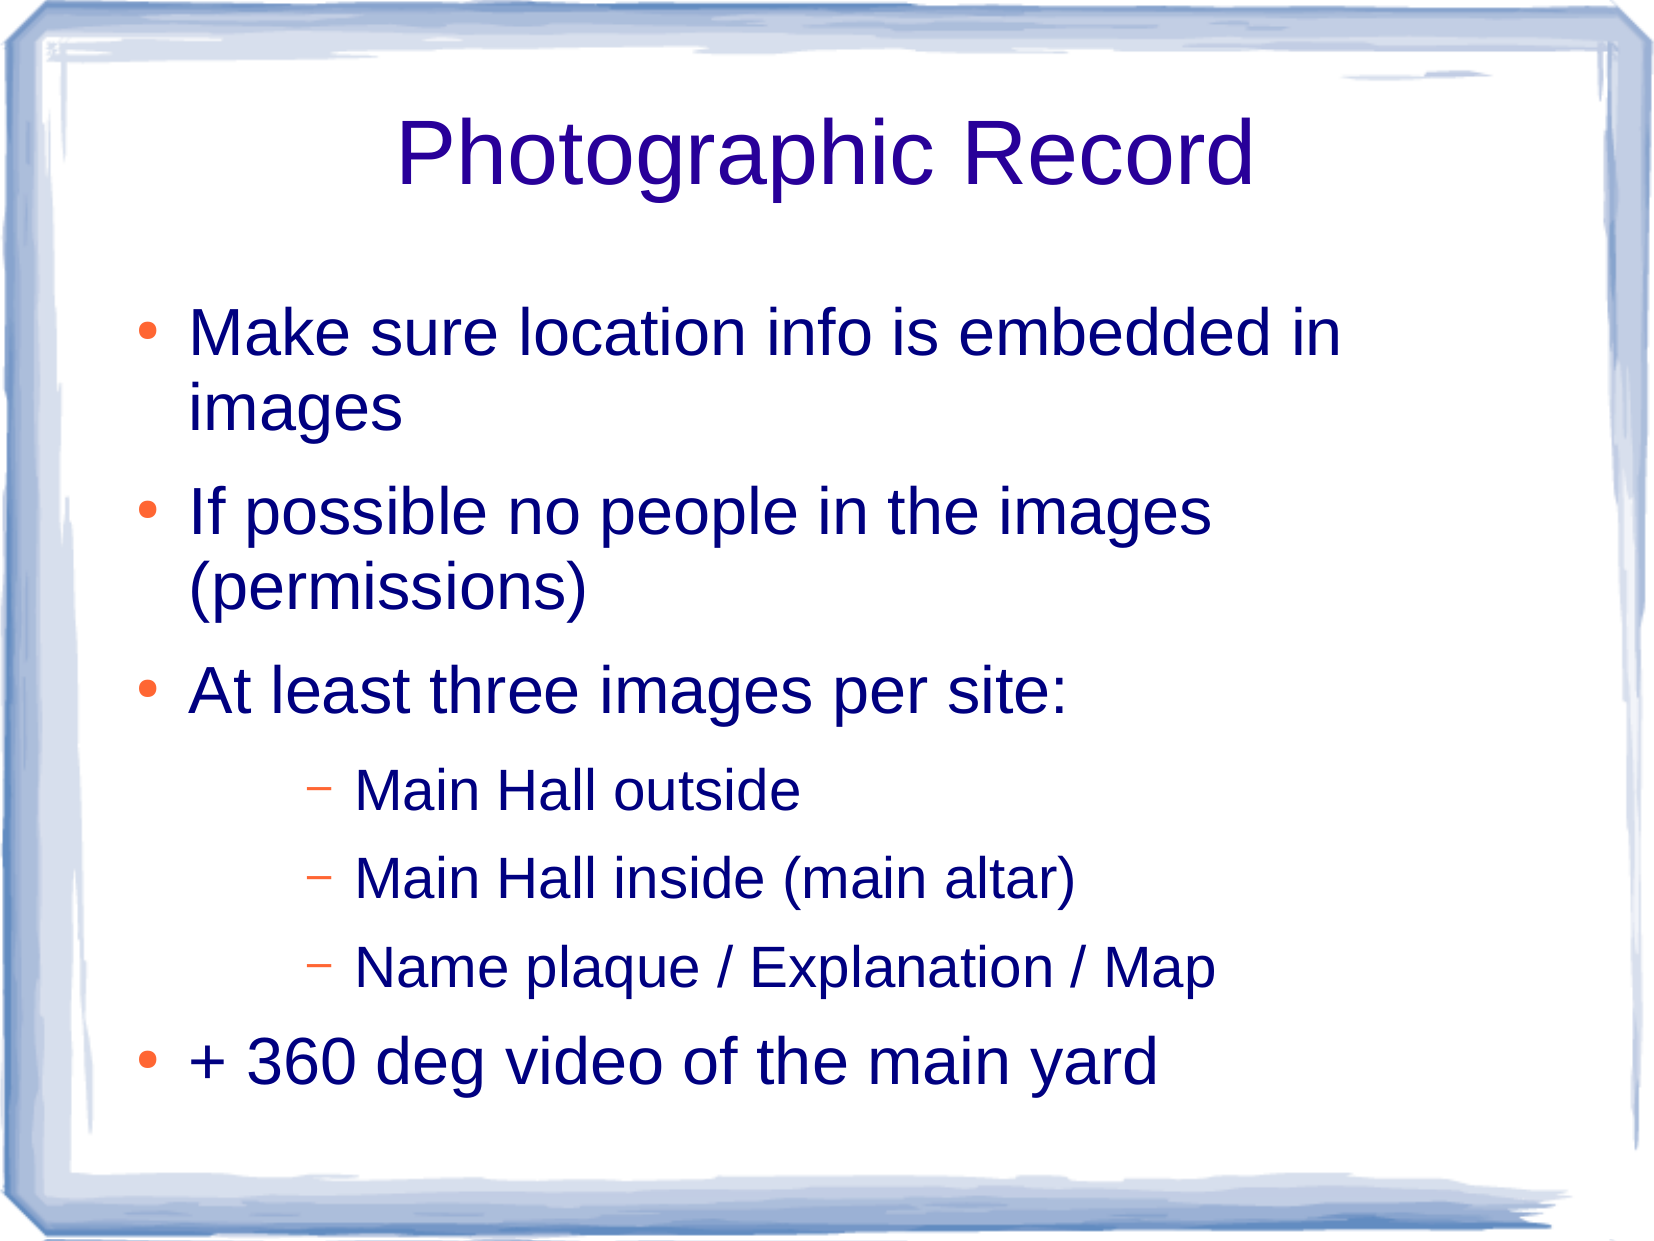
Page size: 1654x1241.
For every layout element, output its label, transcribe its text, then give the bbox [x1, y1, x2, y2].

picture [0, 0, 1654, 1241]
title Photographic Record [82, 49, 1571, 257]
list Make sure location info is embedded in images If possible no people in the images (permissions) At least three images per site: Main Hall outside Main Hall inside (main altar) Name plaque / Explanation / Map + 360 deg video of the main yard [118, 295, 1571, 1095]
